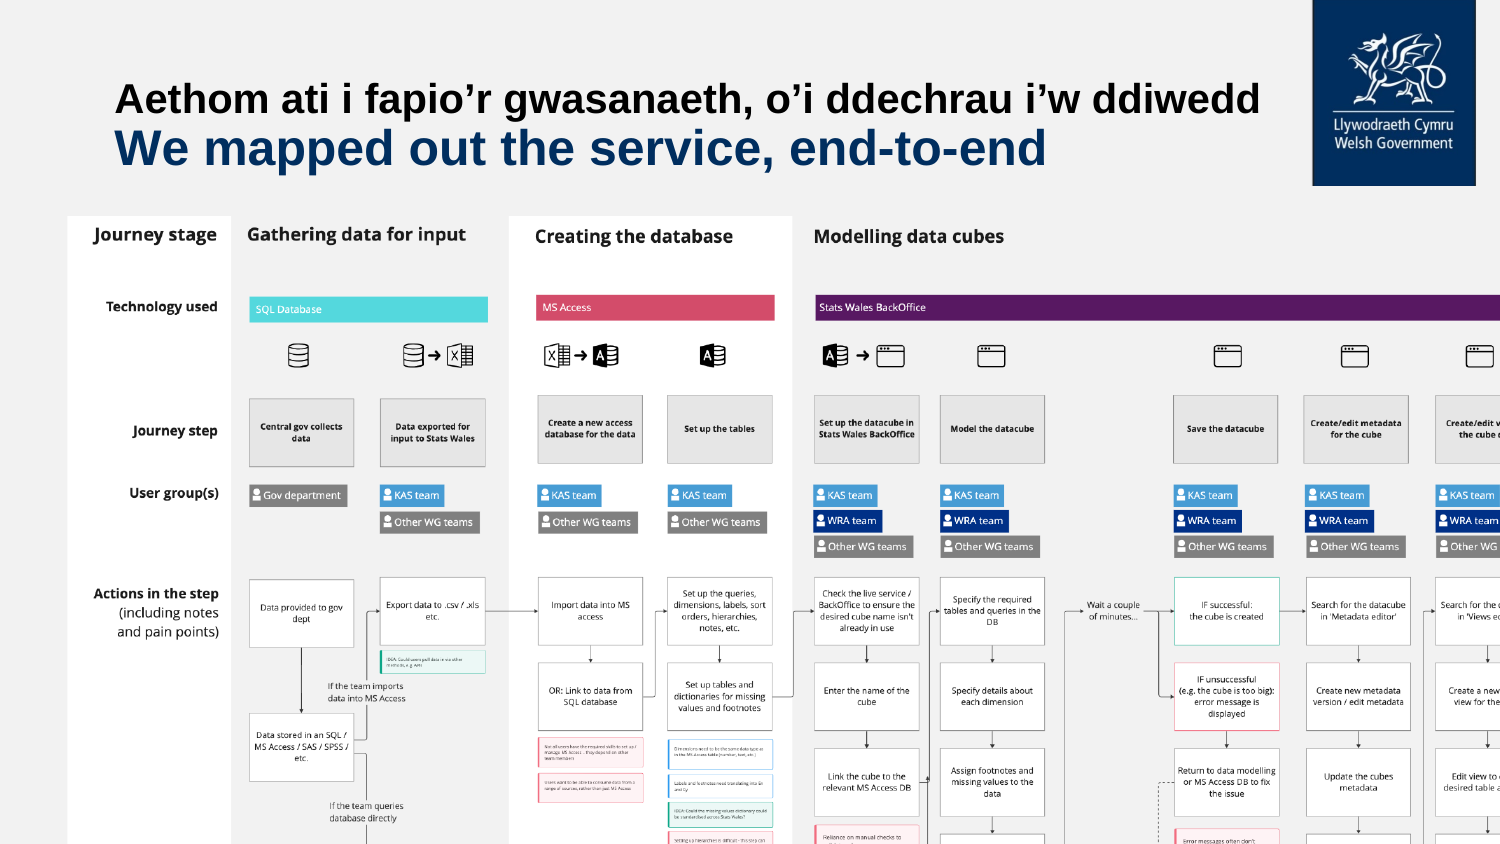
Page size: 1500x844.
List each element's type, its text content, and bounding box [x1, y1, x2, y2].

title Aethom ati i fapio’r gwasanaeth, o’i ddechrau i’w ddiwedd We mapped out the service, end-to-end [103, 44, 1397, 209]
picture [67, 216, 1500, 844]
